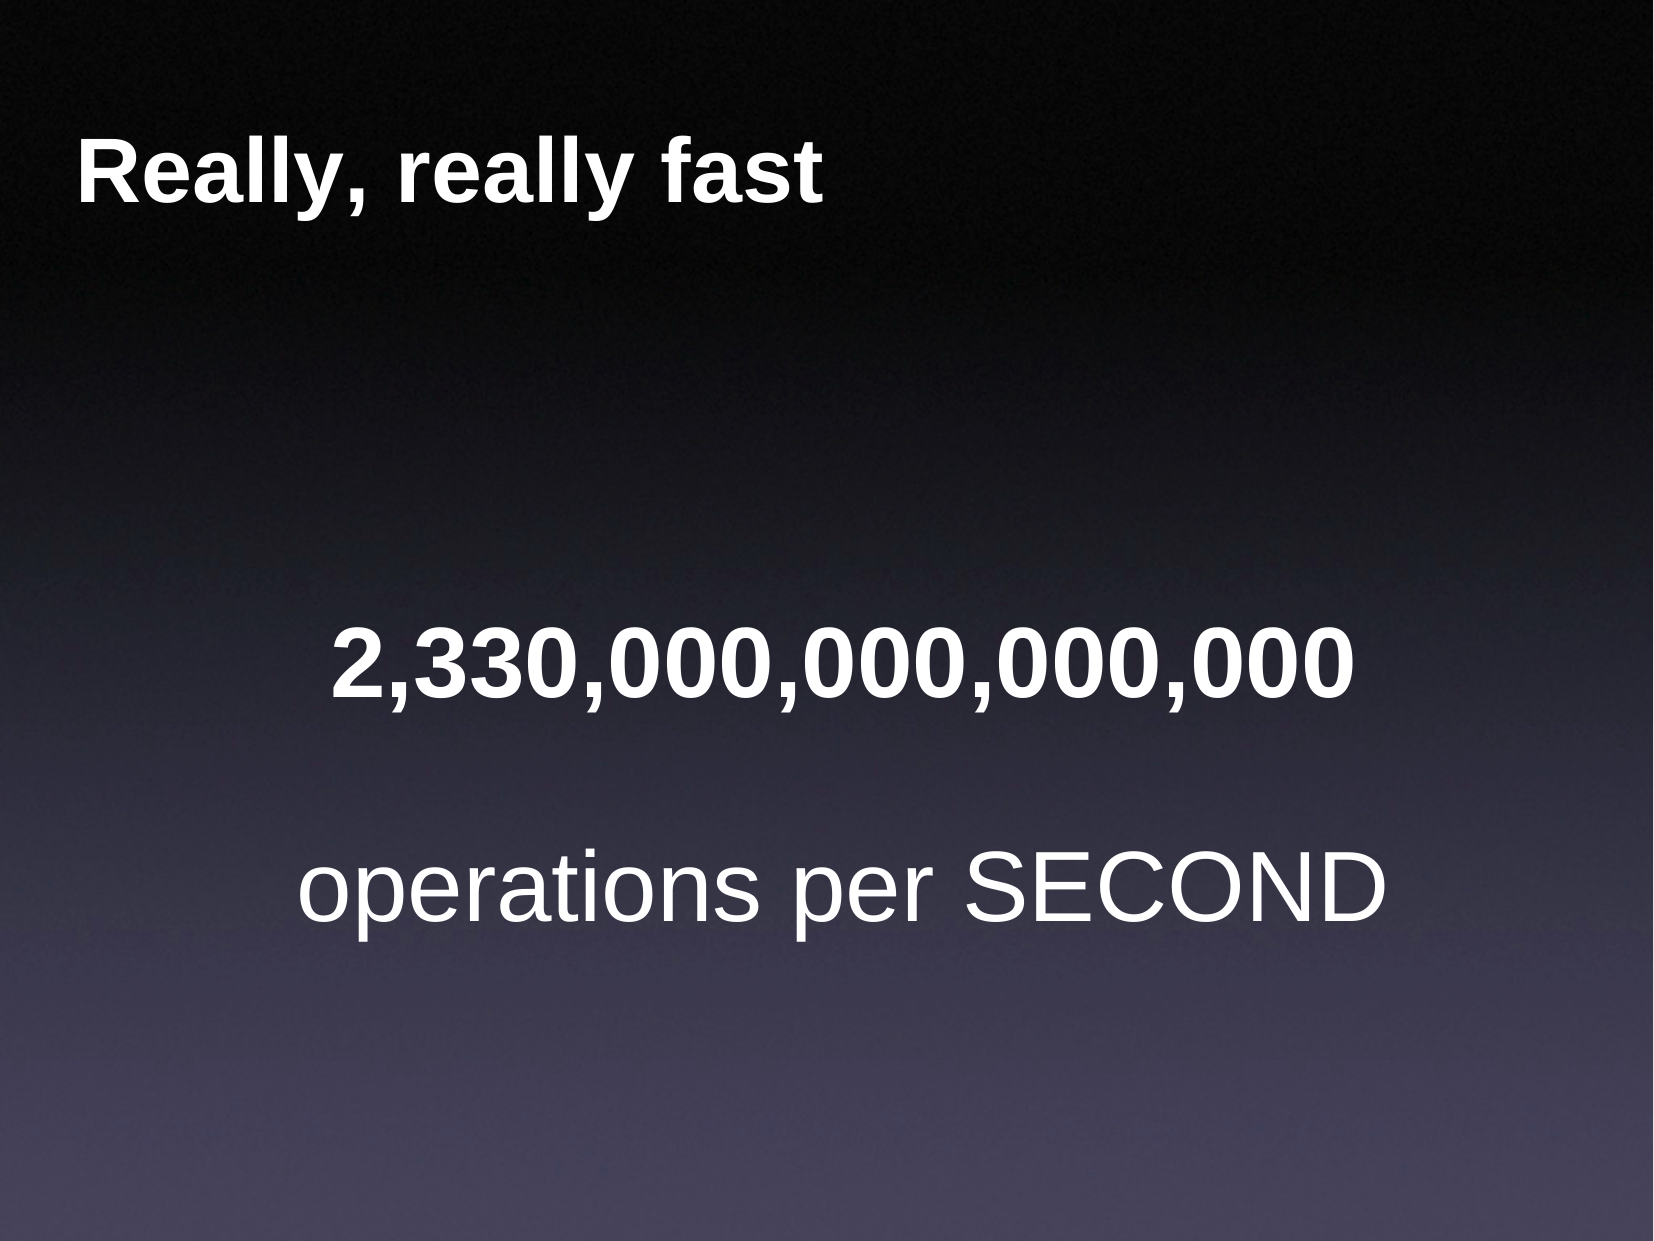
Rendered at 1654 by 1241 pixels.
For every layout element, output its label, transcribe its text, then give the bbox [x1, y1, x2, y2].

title Really, really fast [75, 75, 1563, 268]
text_box 2,330,000,000,000,000 operations per SECOND [187, 600, 1501, 951]
picture [0, 0, 1654, 1241]
